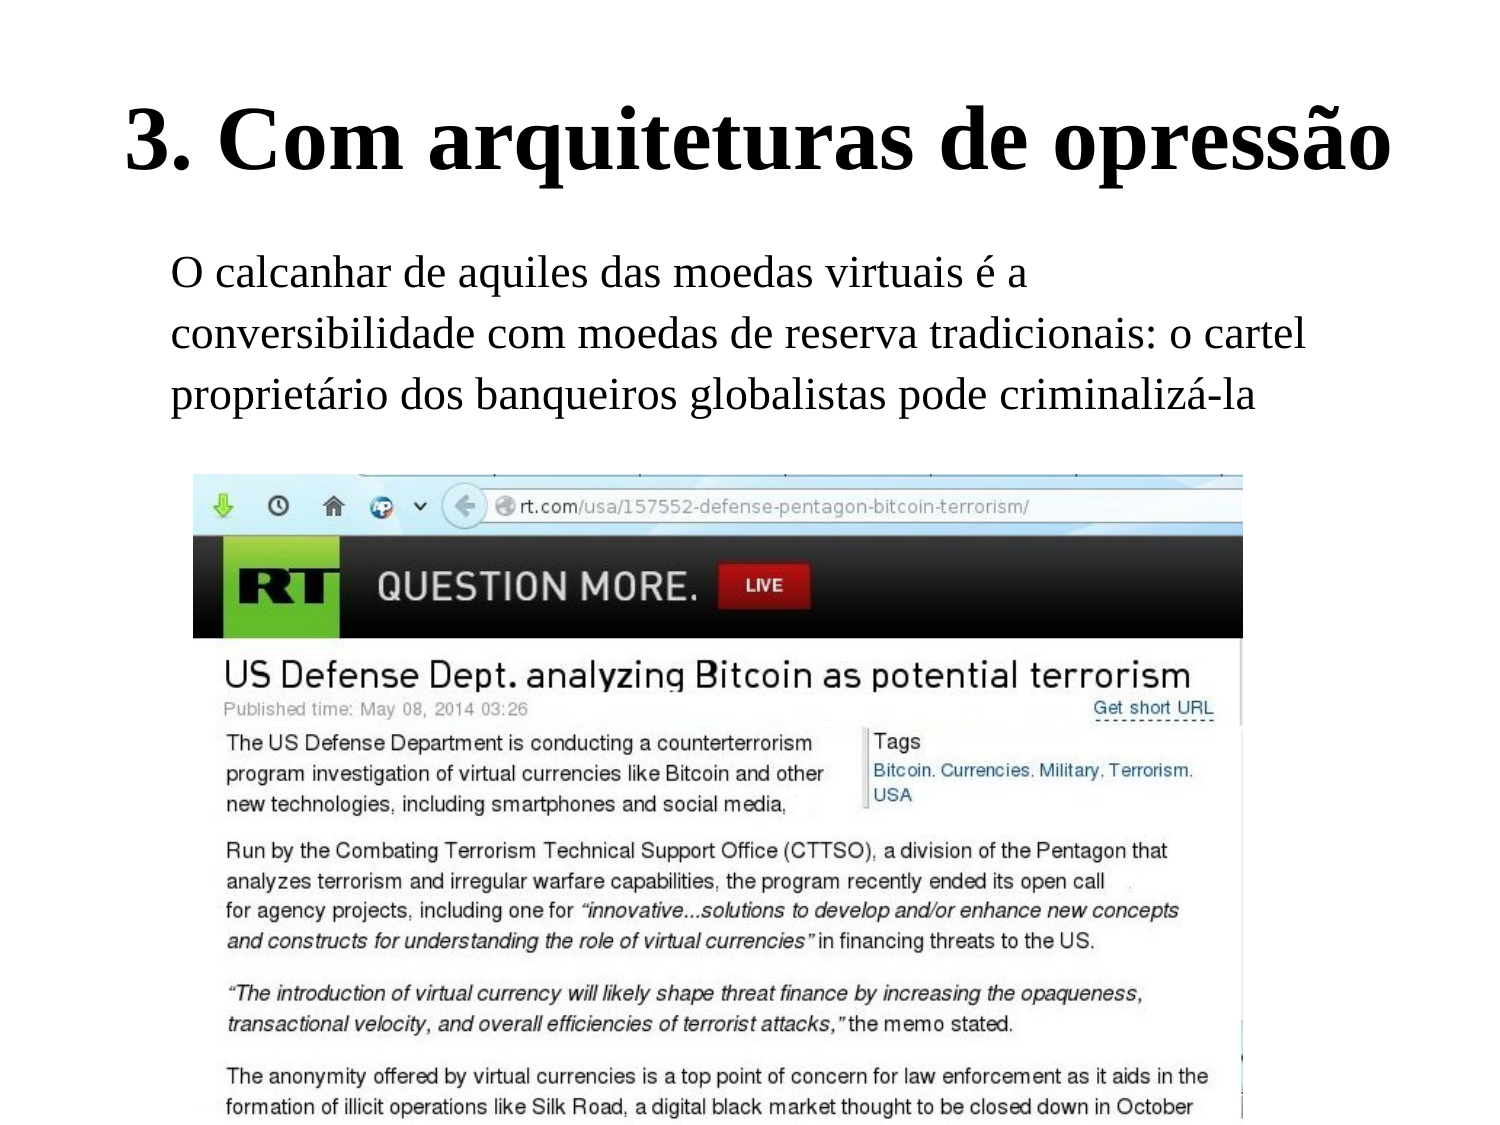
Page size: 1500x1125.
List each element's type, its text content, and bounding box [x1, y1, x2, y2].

title 3. Com arquiteturas de opressão [81, 63, 1438, 214]
picture [193, 474, 1243, 1125]
text_box O calcanhar de aquiles das moedas virtuais é a conversibilidade com moedas de reserva tradicionais: o cartel proprietário dos banqueiros globalistas pode criminalizá-la [170, 236, 1310, 420]
